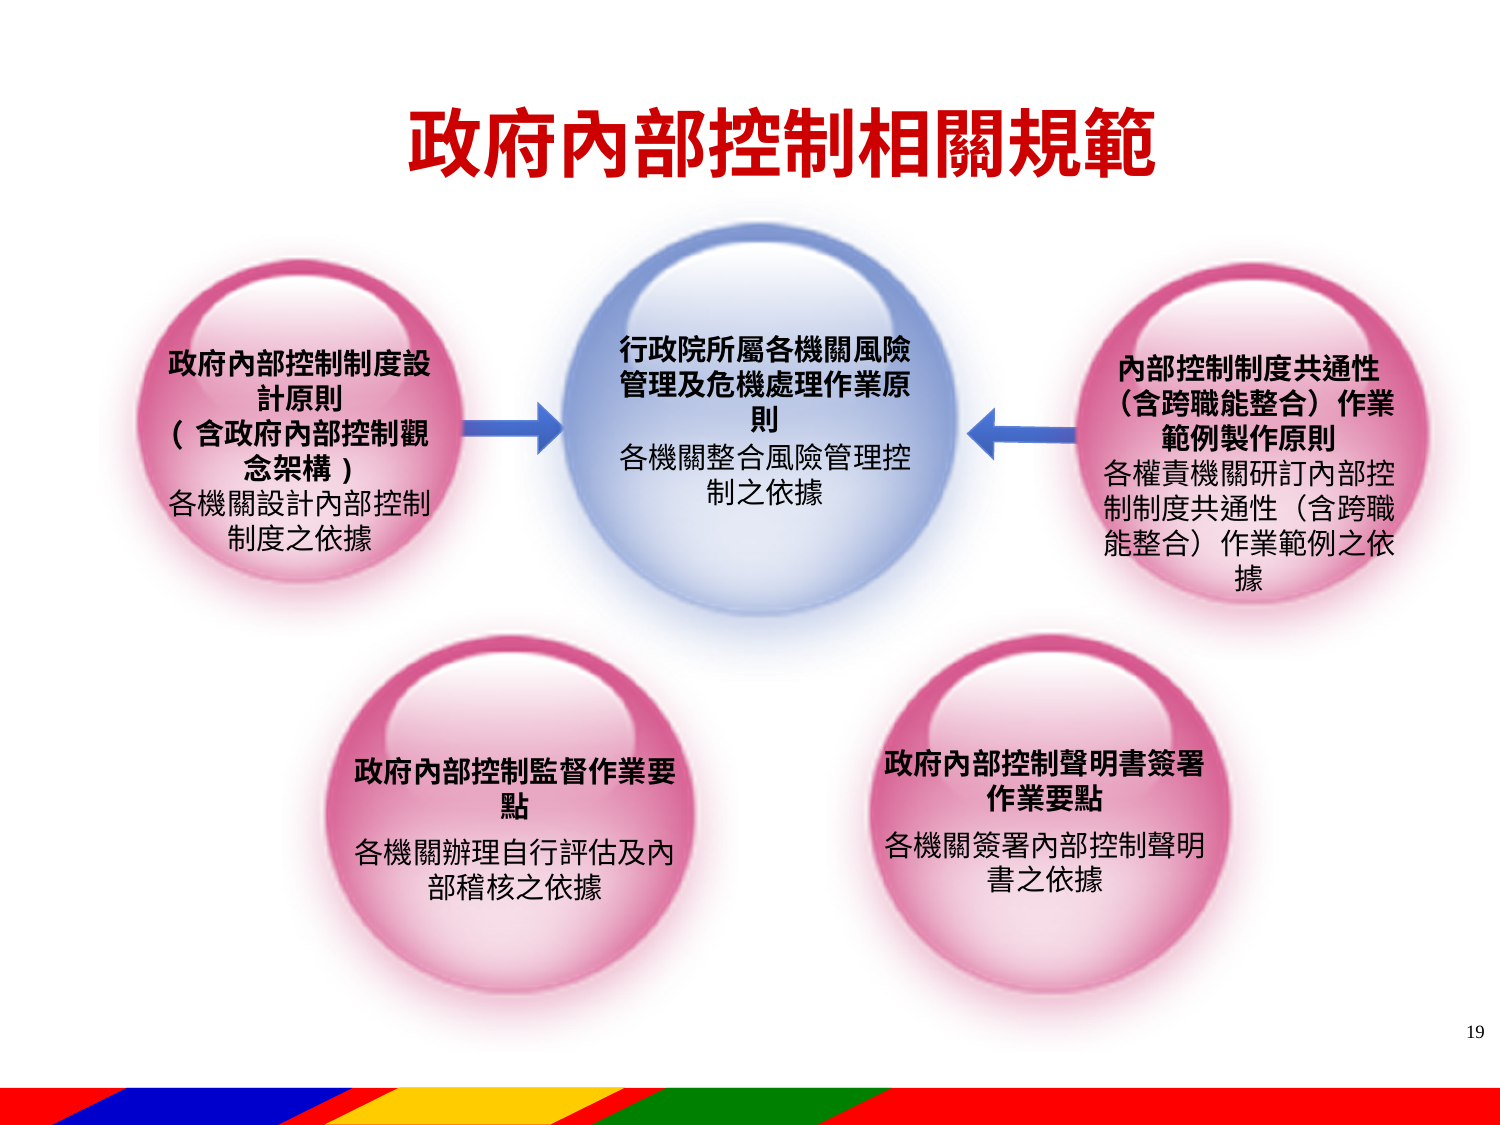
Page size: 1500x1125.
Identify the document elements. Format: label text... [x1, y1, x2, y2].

text_box 政府內部控制聲明書簽署作業要點 各機關簽署內部控制聲明書之依據 [854, 690, 1236, 952]
text_box [1005, 426, 1033, 443]
picture [98, 191, 1471, 1053]
text_box 內部控制制度共通性（含跨職能整合）作業範例製作原則 各權責機關研訂內部控制制度共通性（含跨職能整合）作業範例之依據 [1060, 316, 1438, 565]
text_box [502, 420, 514, 436]
text_box 政府內部控制相關規範 [182, 82, 1383, 203]
text_box <編號> [1142, 1005, 1493, 1075]
text_box 政府內部控制制度設計原則 (含政府內部控制觀念架構) 各機關設計內部控制制度之依據 [132, 310, 469, 560]
text_box 政府內部控制監督作業要點 各機關辦理自行評估及內部稽核之依據 [318, 690, 713, 967]
text_box 行政院所屬各機關風險管理及危機處理作業原則 各機關整合風險管理控制之依據 [598, 317, 933, 524]
